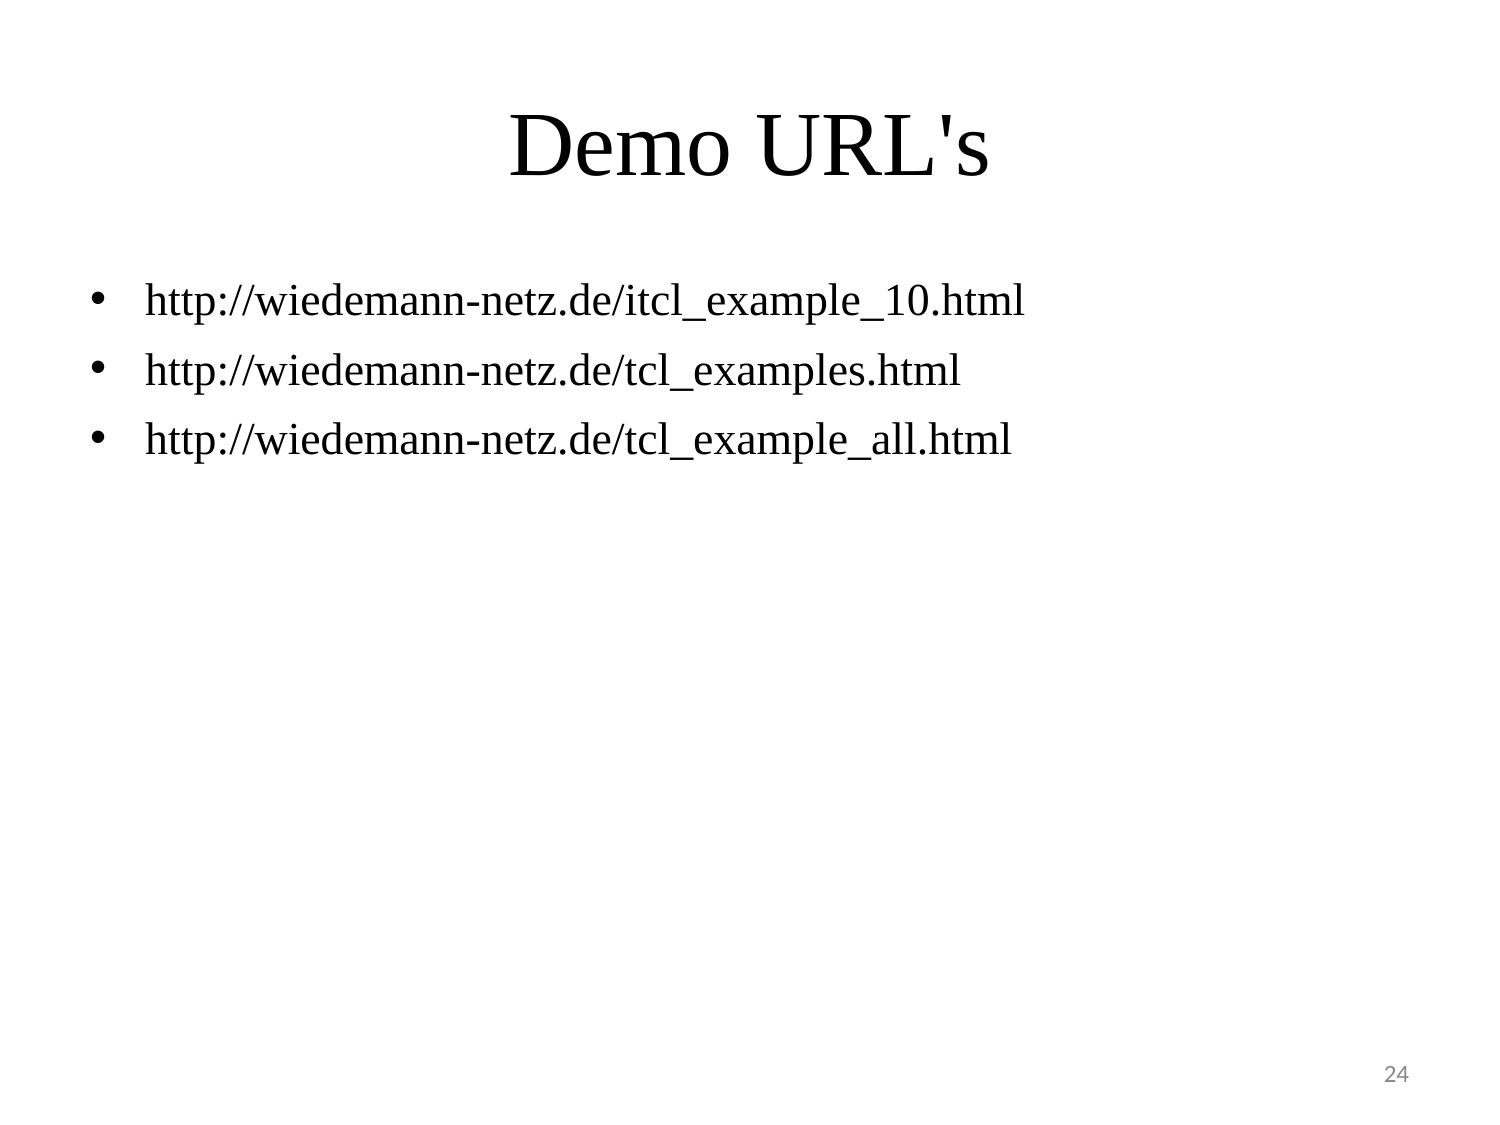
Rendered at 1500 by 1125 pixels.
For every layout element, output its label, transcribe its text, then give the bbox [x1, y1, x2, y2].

text_box Demo URL's‏ [75, 45, 1426, 233]
text_box http://wiedemann-netz.de/itcl_example_10.html http://wiedemann-netz.de/tcl_examples.html http://wiedemann-netz.de/tcl_example_all.html [75, 262, 1426, 1005]
